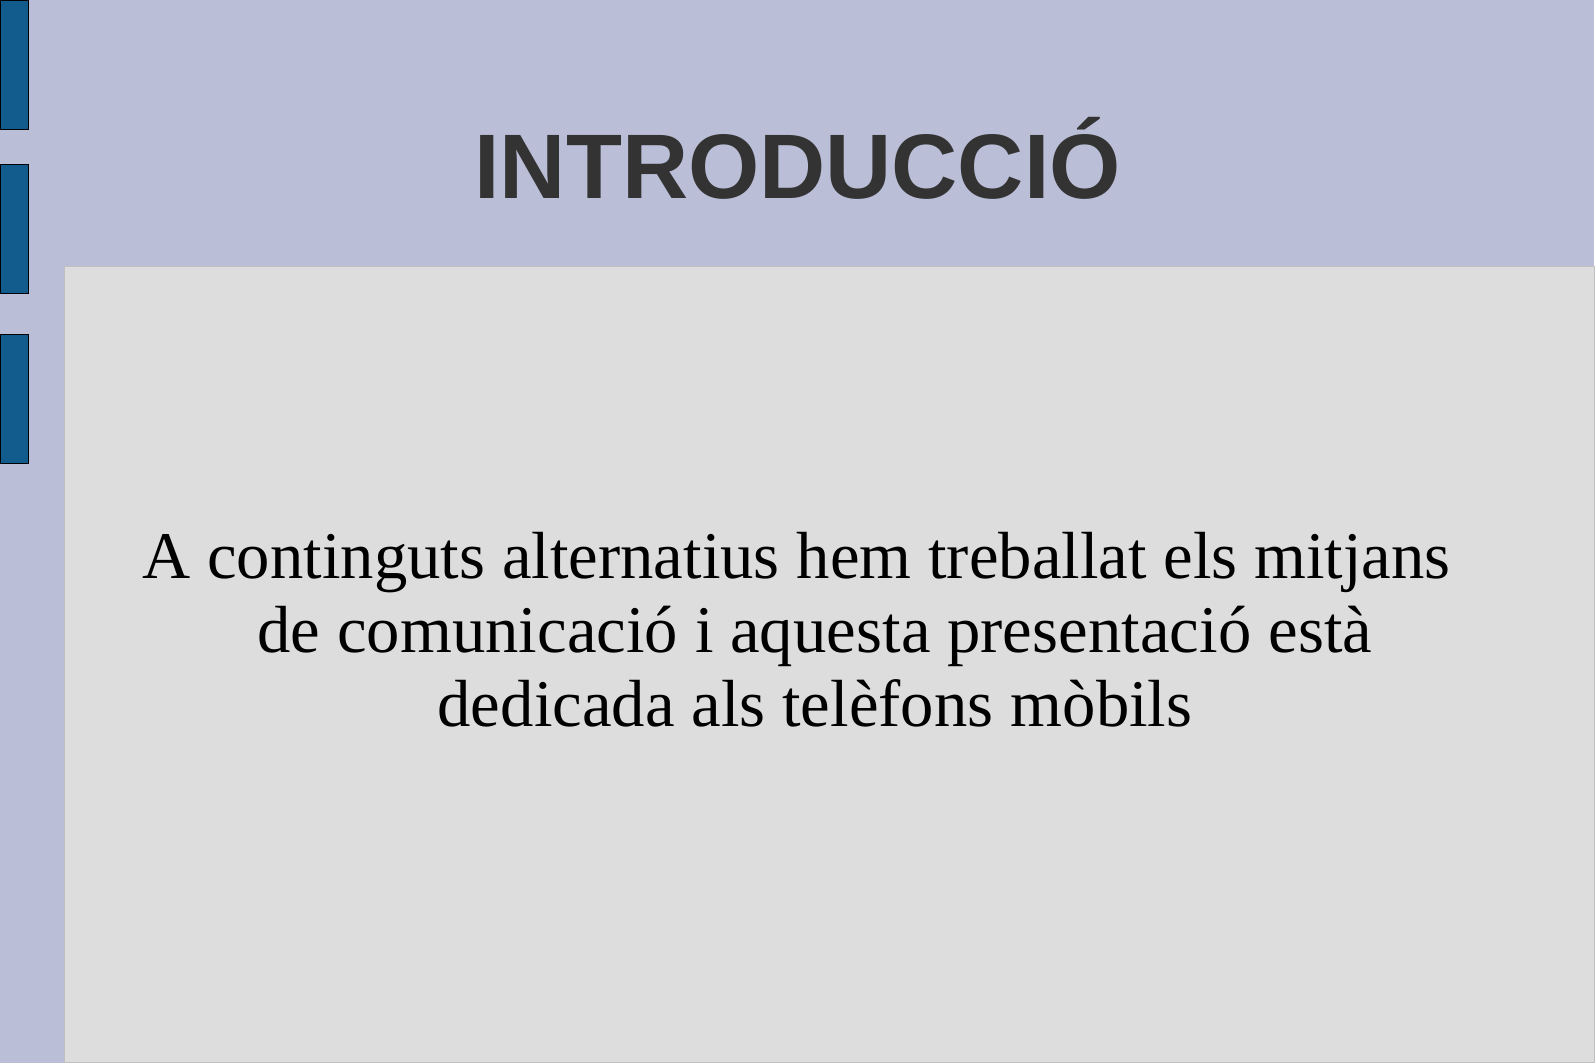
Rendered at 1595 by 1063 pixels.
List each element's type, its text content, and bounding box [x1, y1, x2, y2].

subtitle A continguts alternatius hem treballat els mitjans de comunicació i aquesta presentació està dedicada als telèfons mòbils [117, 302, 1479, 958]
title INTRODUCCIÓ [117, 85, 1479, 249]
